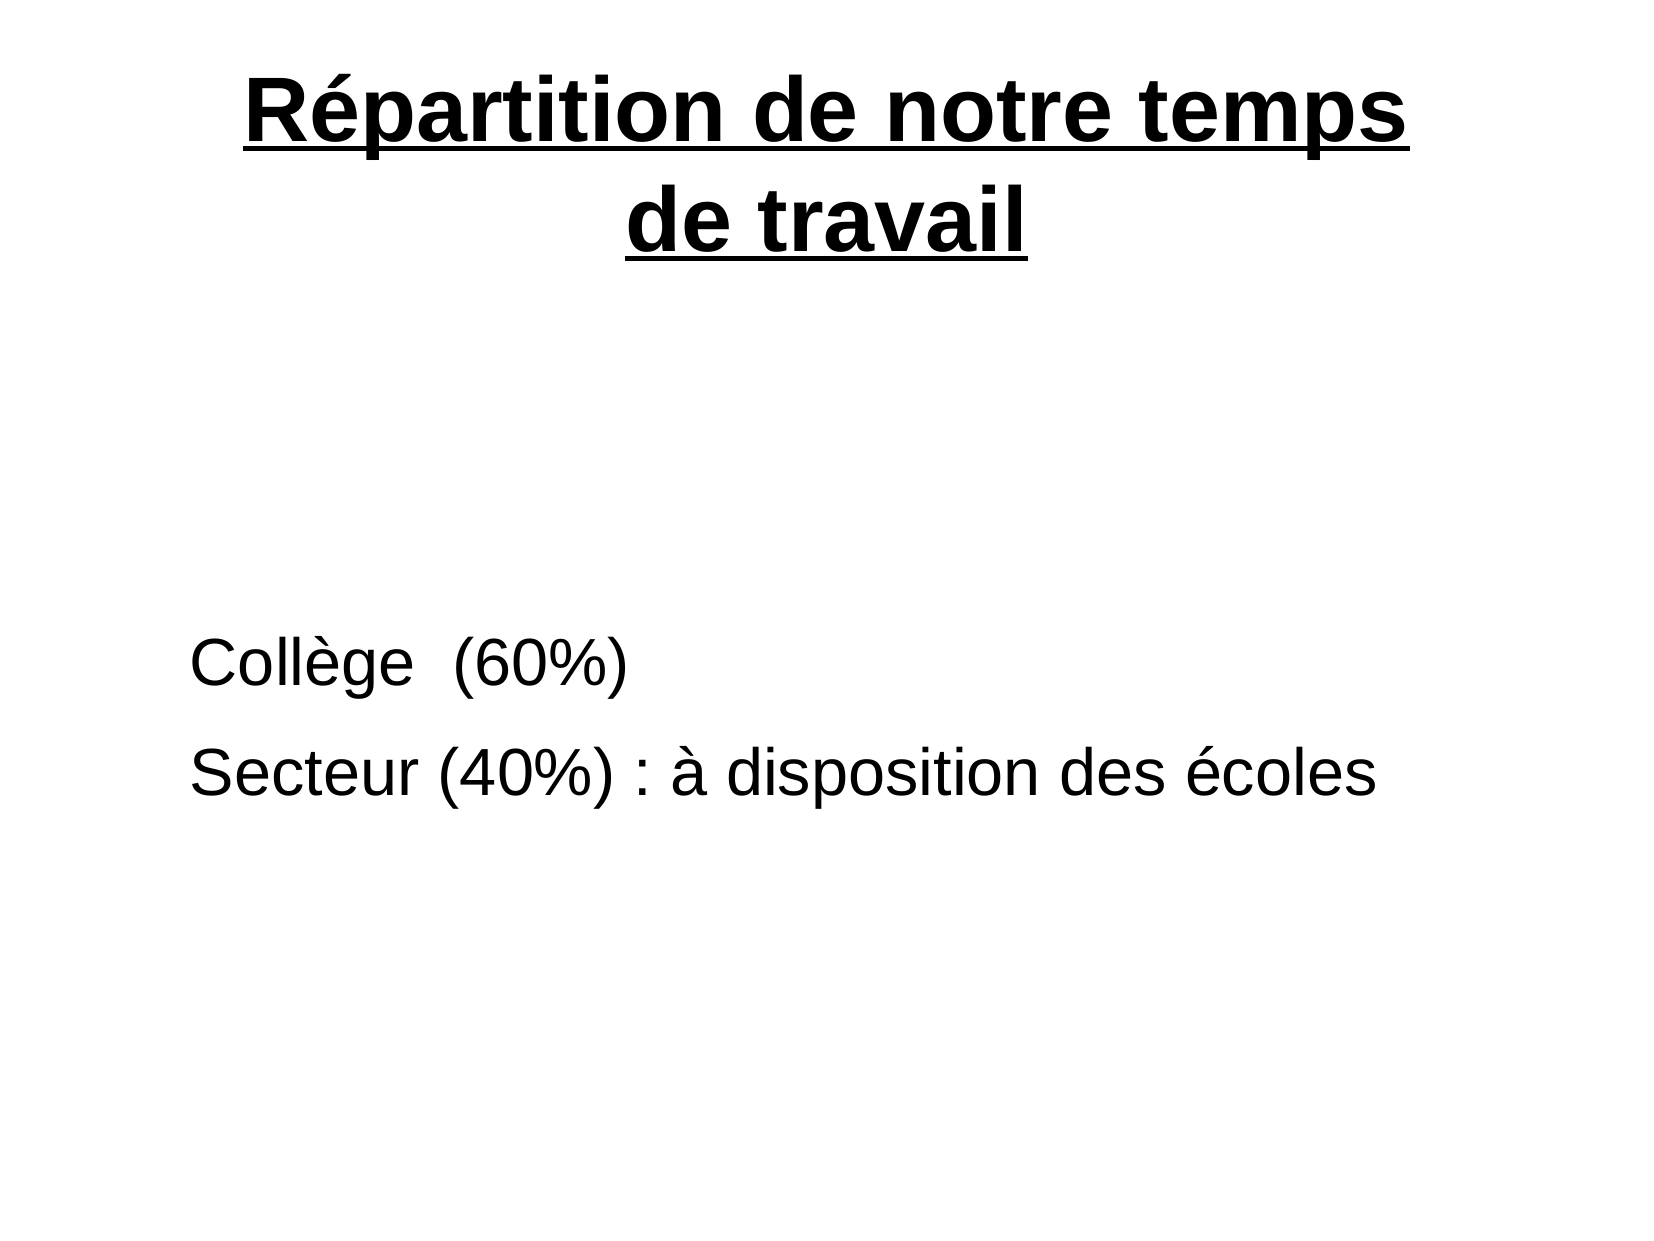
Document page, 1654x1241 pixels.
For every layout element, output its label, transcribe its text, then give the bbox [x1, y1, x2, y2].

list Collège (60%) Secteur (40%) : à disposition des écoles [82, 290, 1571, 1109]
title Répartition de notre temps de travail [82, 49, 1571, 257]
